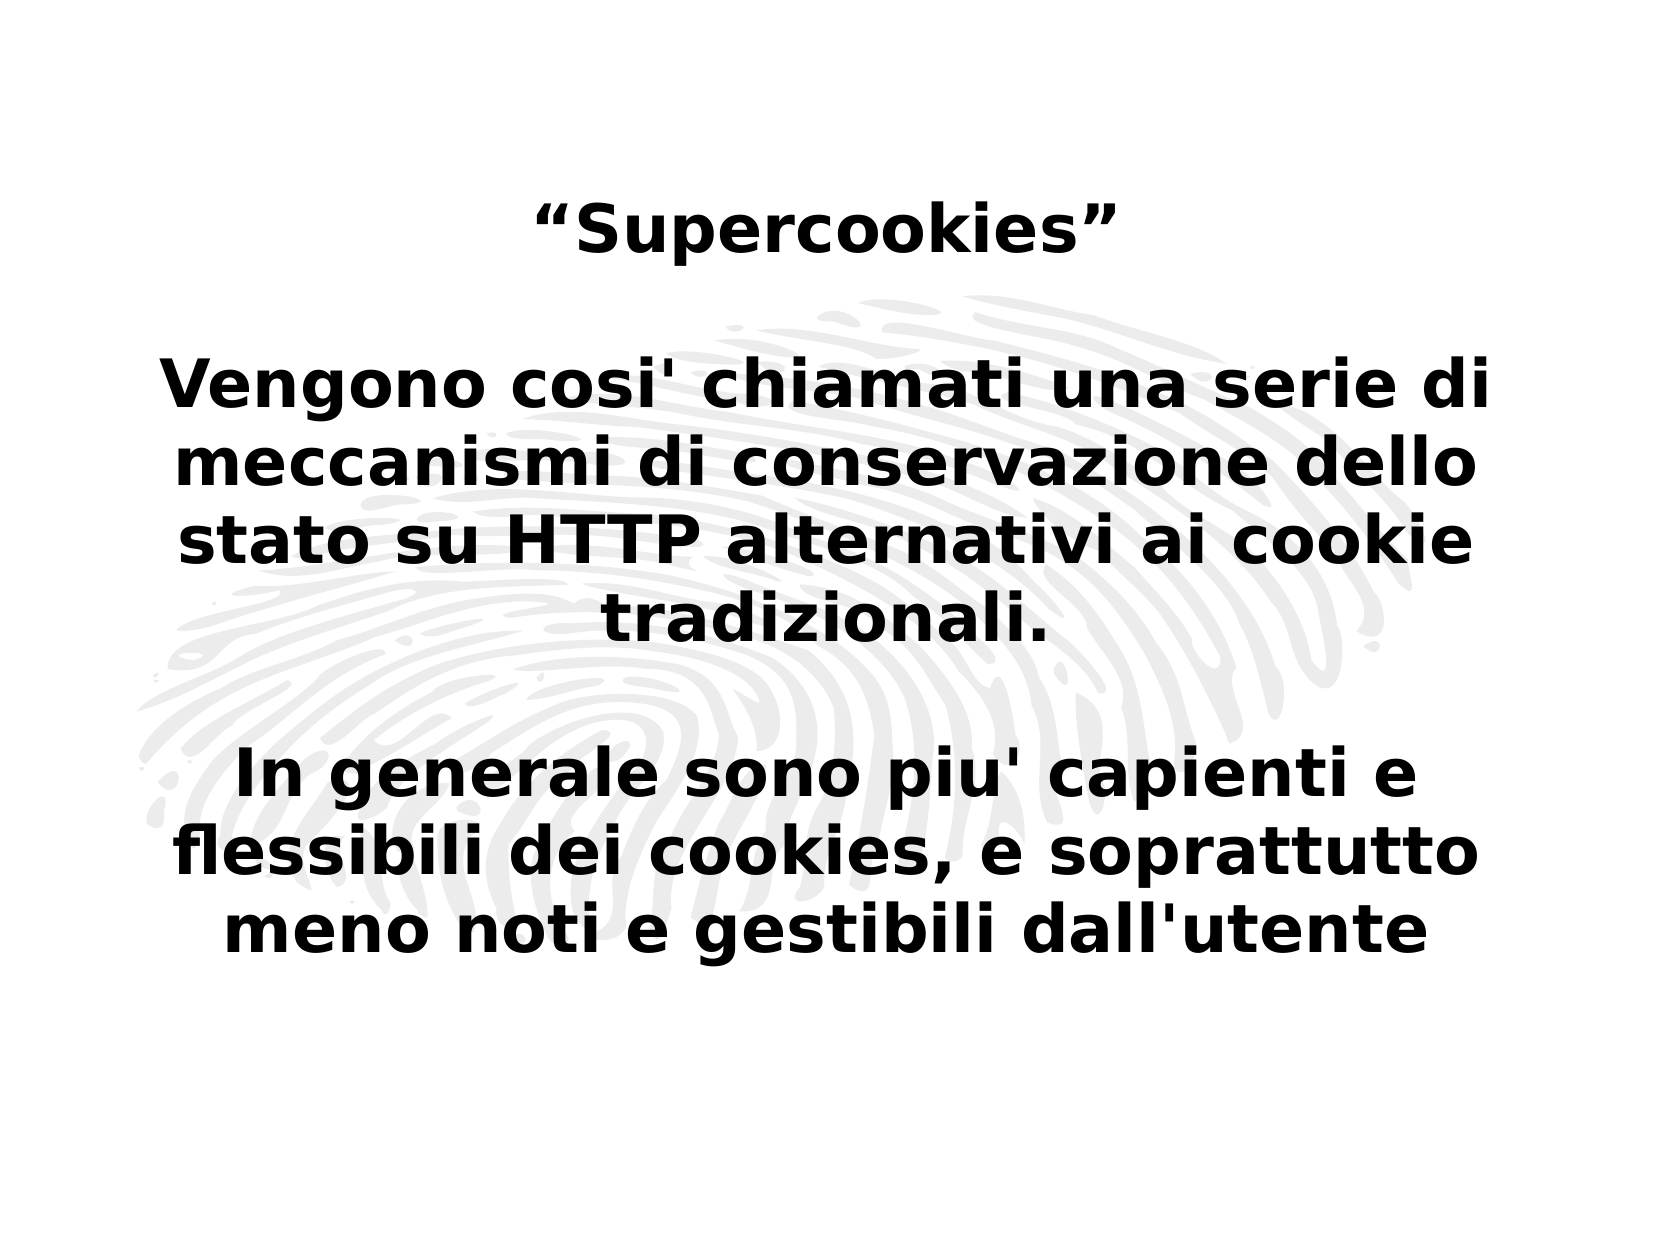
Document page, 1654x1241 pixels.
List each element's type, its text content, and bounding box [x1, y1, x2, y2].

subtitle “Supercookies” Vengono cosi' chiamati una serie di meccanismi di conservazione dello stato su HTTP alternativi ai cookie tradizionali. In generale sono piu' capienti e flessibili dei cookies, e soprattutto meno noti e gestibili dall'utente [82, 56, 1571, 1102]
